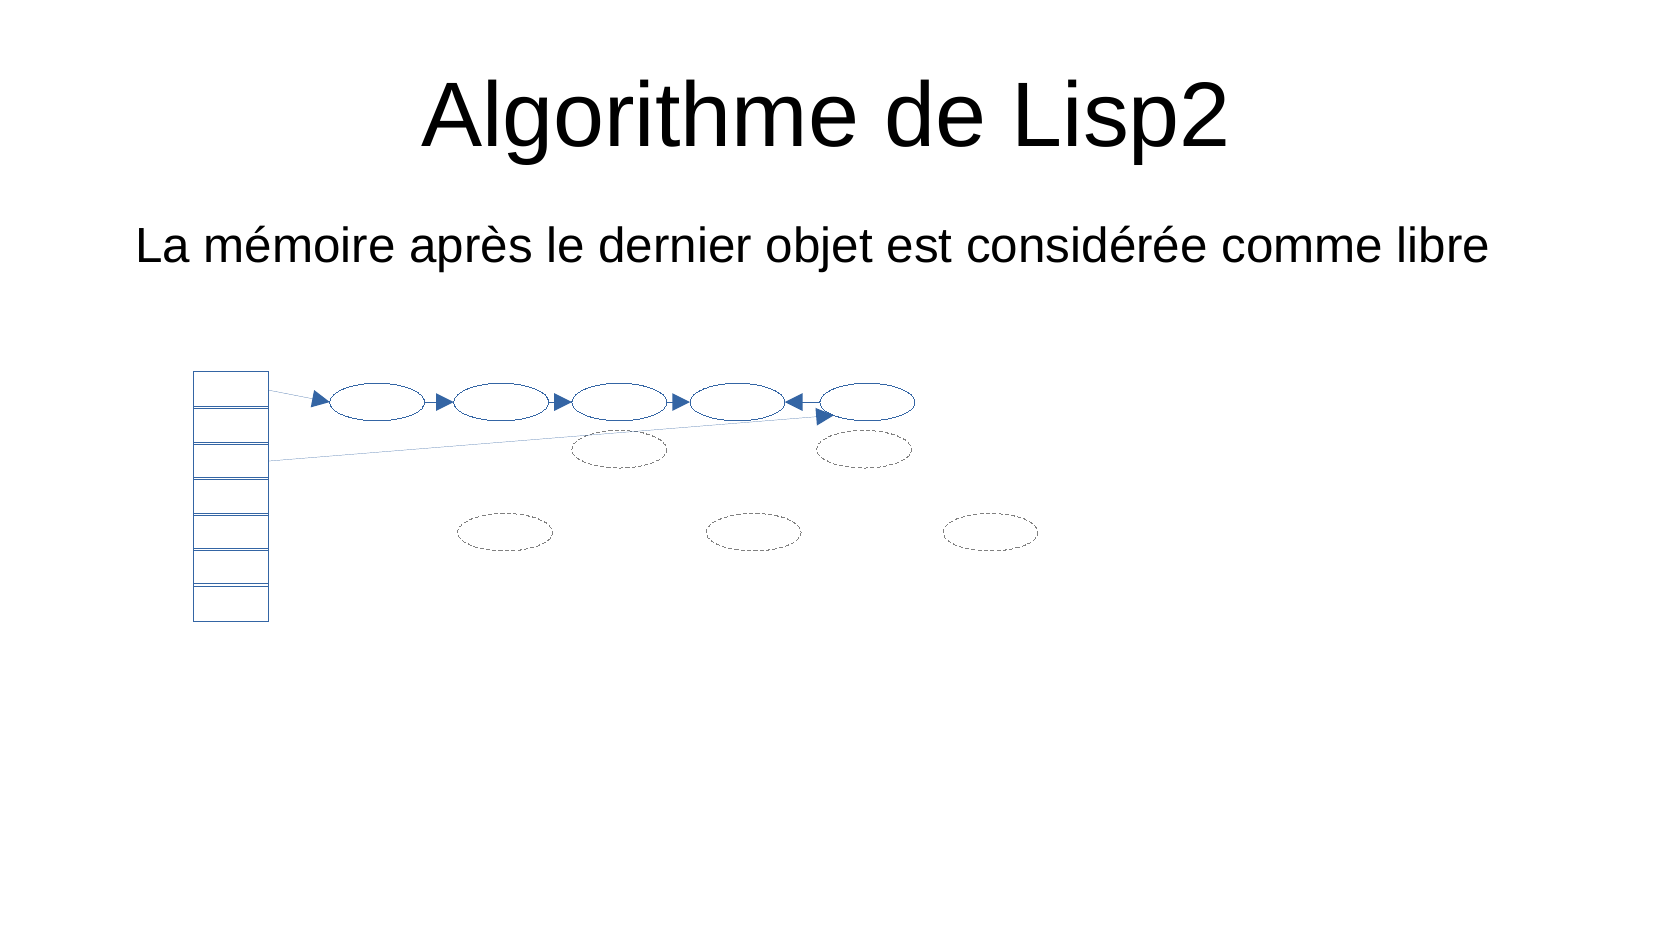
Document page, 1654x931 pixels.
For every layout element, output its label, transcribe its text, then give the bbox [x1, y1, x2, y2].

title Algorithme de Lisp2 [82, 37, 1571, 193]
list La mémoire après le dernier objet est considérée comme libre [82, 217, 1571, 301]
